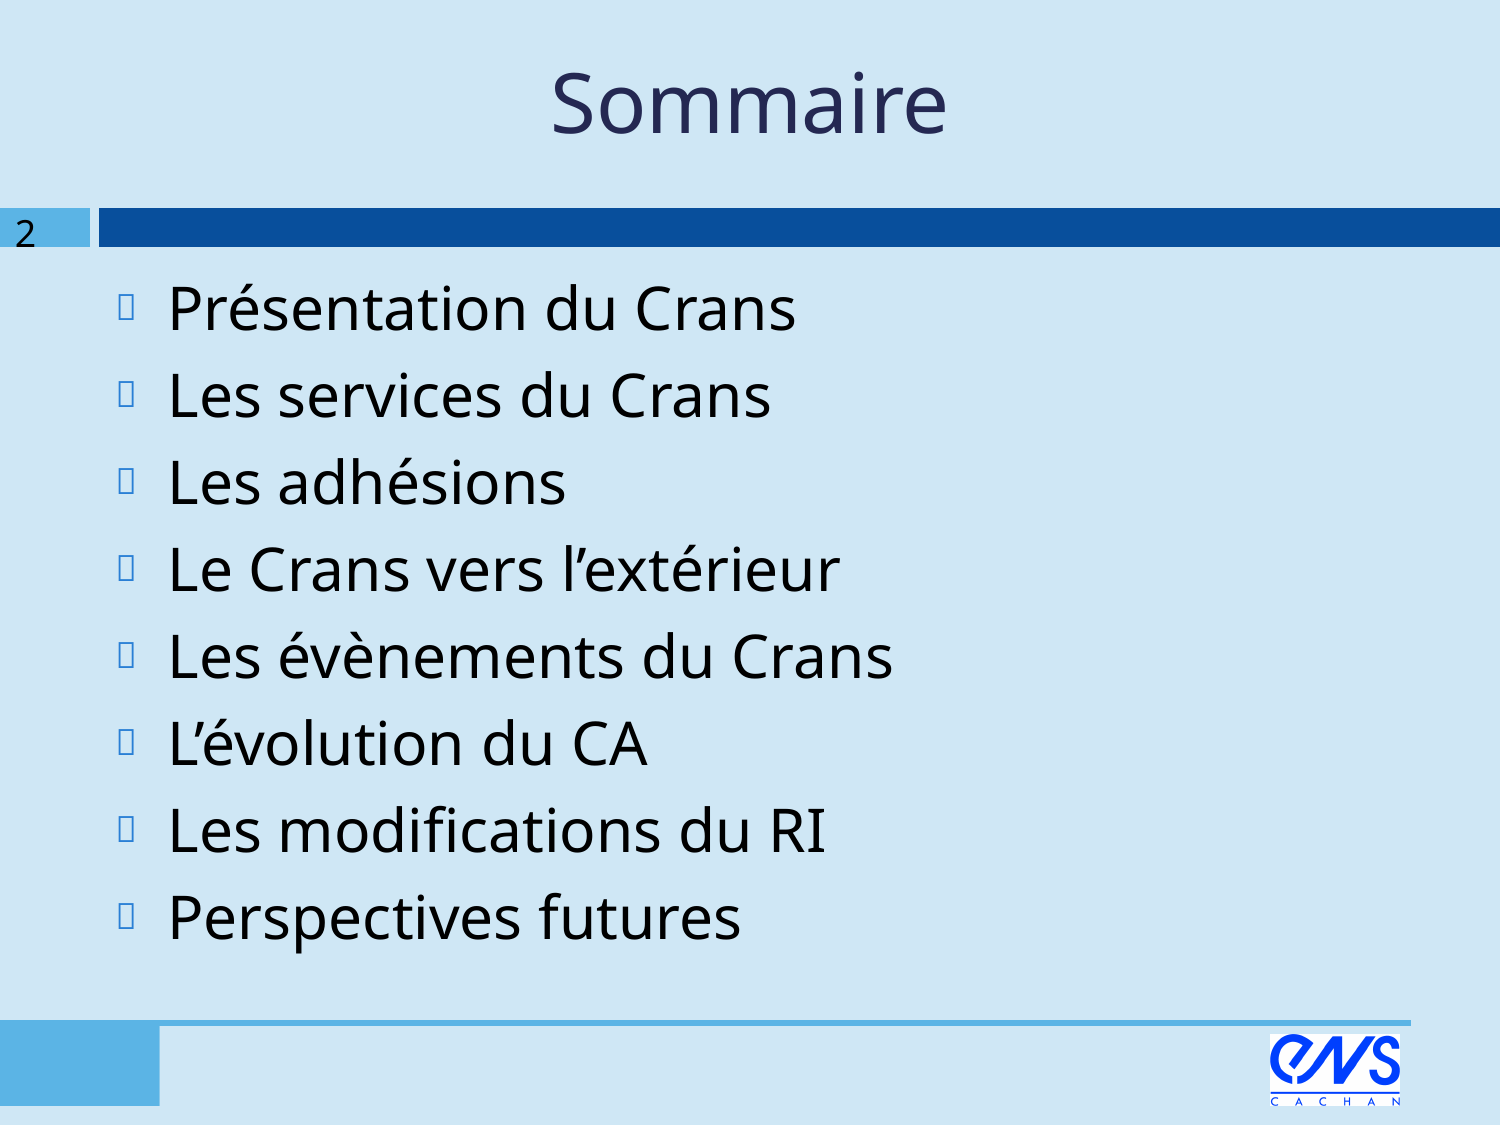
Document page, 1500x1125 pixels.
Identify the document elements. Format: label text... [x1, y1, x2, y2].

picture [1270, 1034, 1400, 1106]
picture [20, 208, 1500, 247]
title Sommaire [106, 42, 1438, 212]
picture [0, 243, 17, 247]
list Présentation du Crans Les services du Crans Les adhésions Le Crans vers l’extérieur Les évènements du Crans L’évolution du CA Les modifications du RI Perspectives futures [100, 262, 1438, 1000]
slide_number <numéro> [0, 202, 88, 243]
